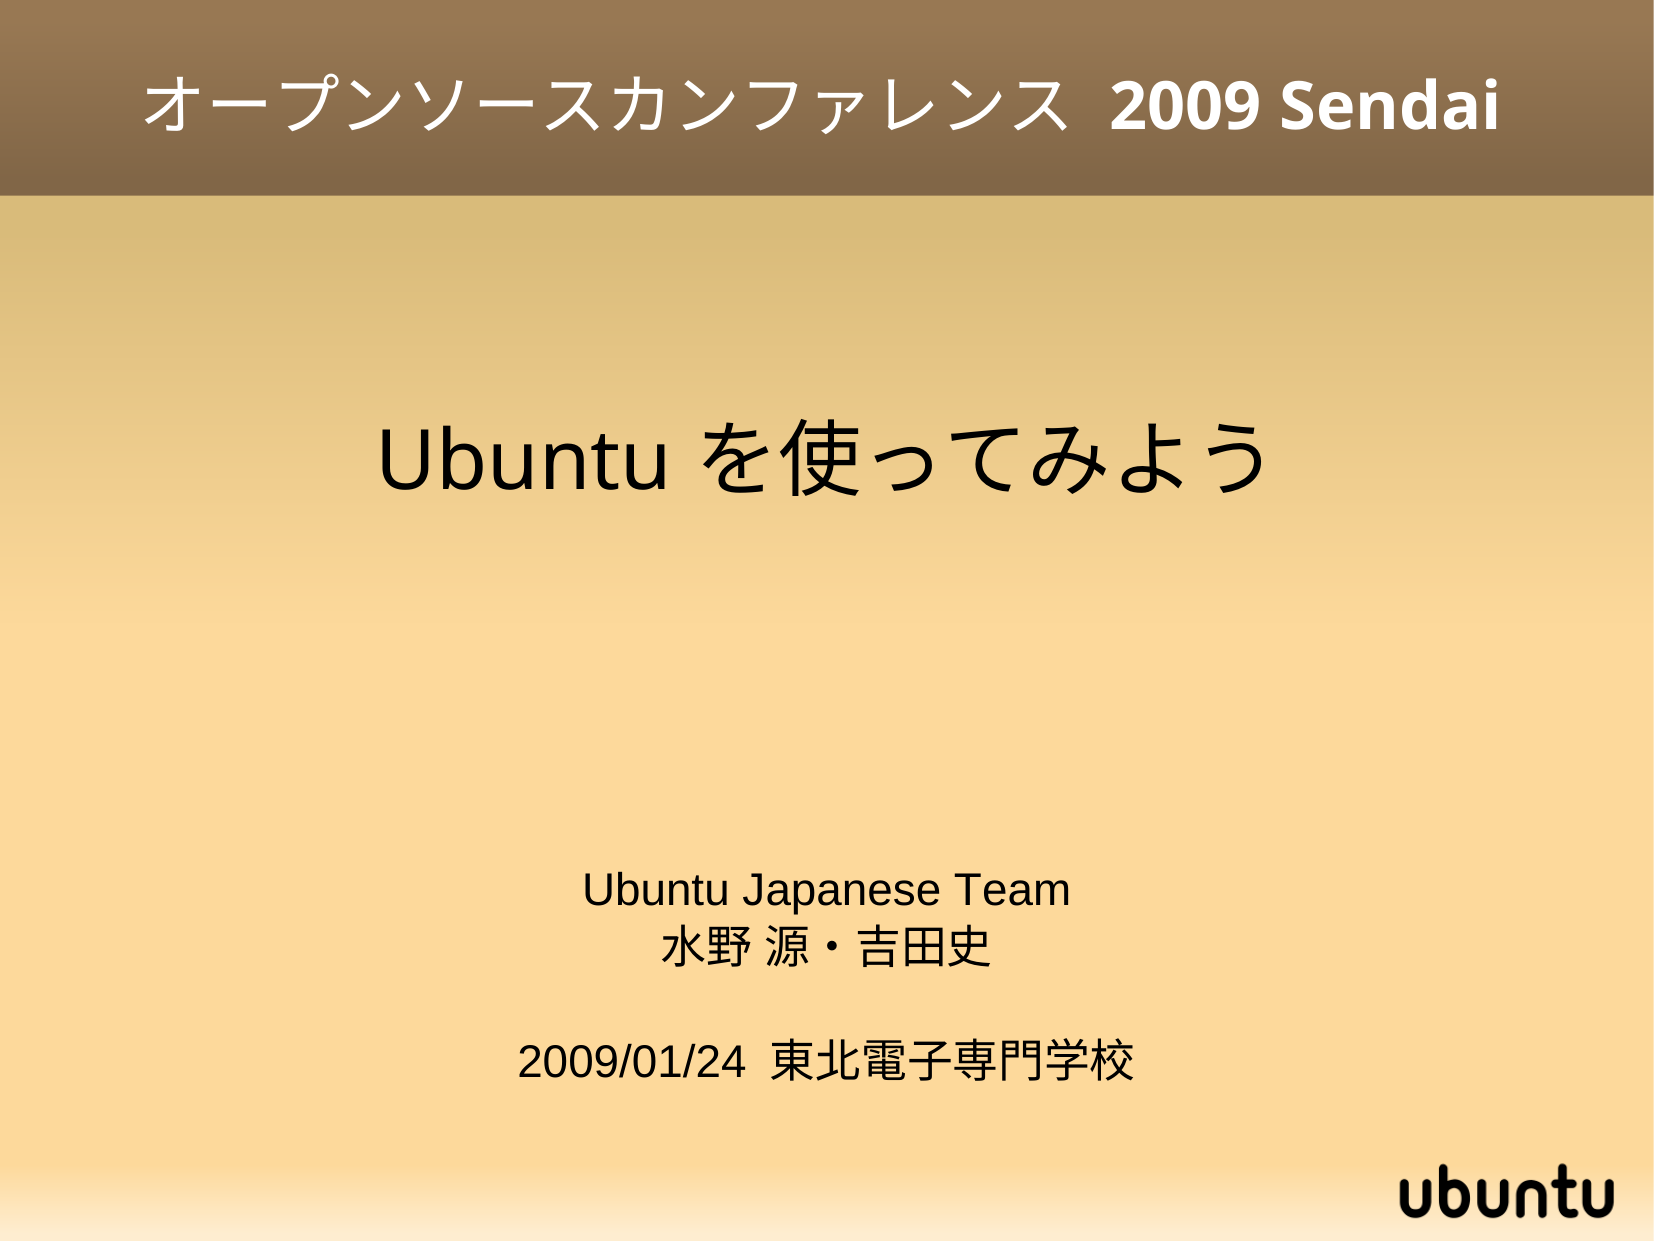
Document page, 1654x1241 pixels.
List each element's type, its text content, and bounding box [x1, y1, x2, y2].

picture [0, 0, 1654, 1241]
subtitle Ubuntuを使ってみよう [82, 324, 1571, 591]
text_box Ubuntu Japanese Team 水野 源・吉田史 2009/01/24 東北電子専門学校 [502, 856, 1151, 1066]
title オープンソースカンファレンス 2009 Sendai [76, 0, 1565, 208]
